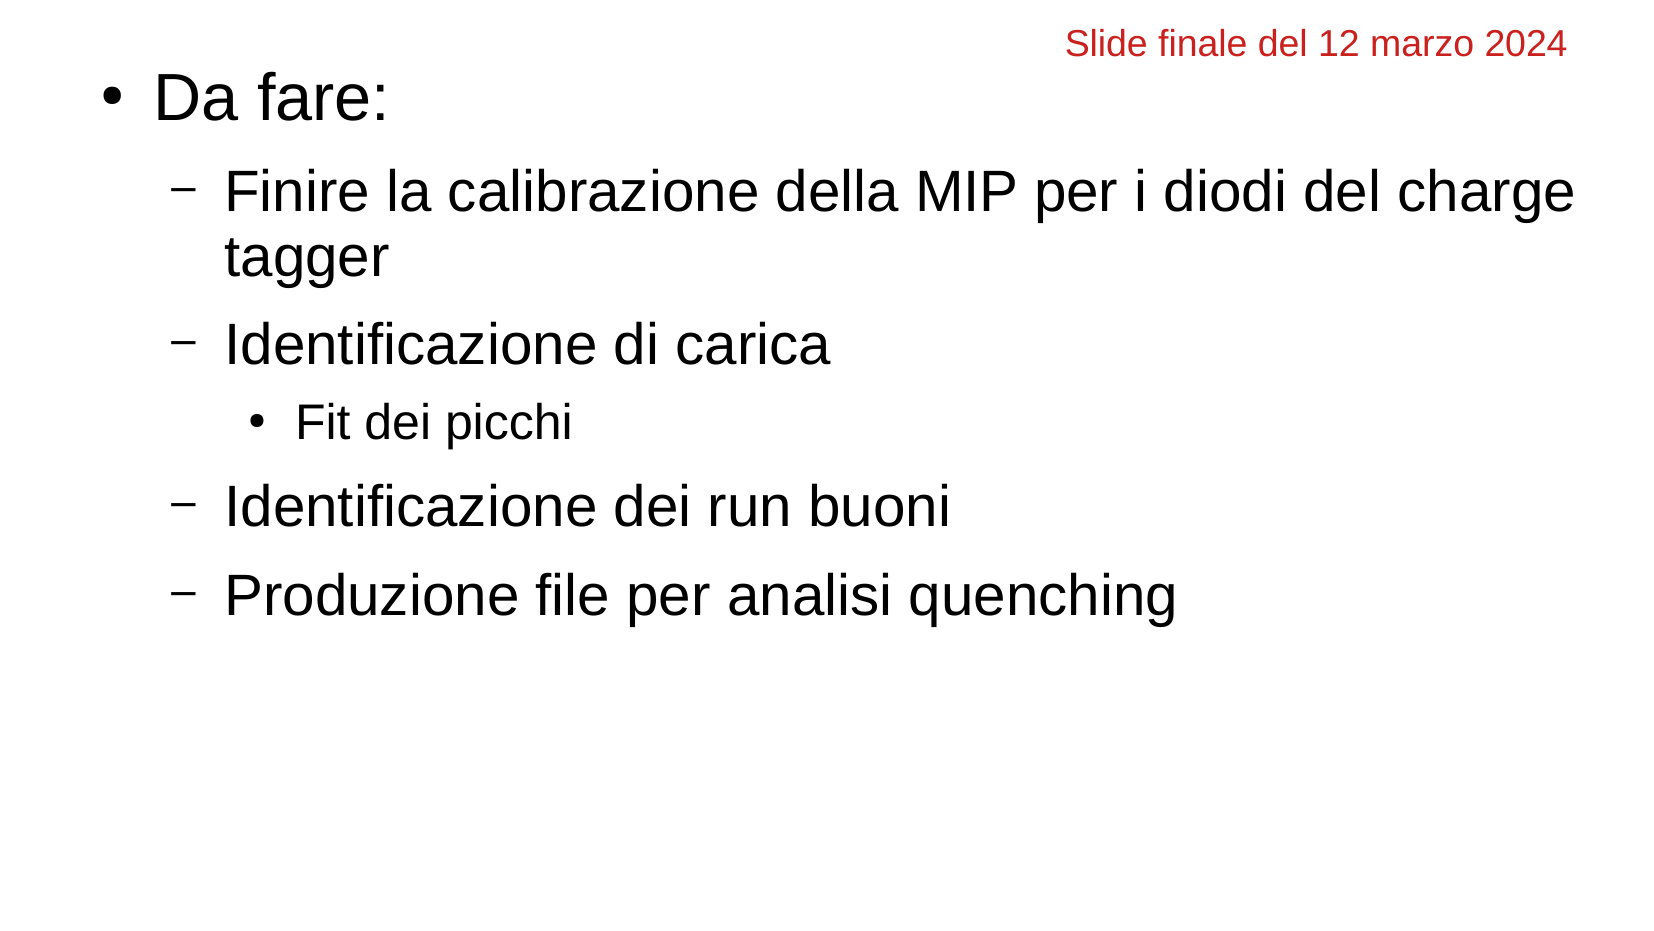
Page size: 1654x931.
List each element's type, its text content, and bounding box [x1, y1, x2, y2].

list Da fare: Finire la calibrazione della MIP per i diodi del charge tagger Identificazione di carica Fit dei picchi Identificazione dei run buoni Produzione file per analisi quenching [82, 60, 1636, 757]
text_box Slide finale del 12 marzo 2024 [1050, 15, 1591, 76]
